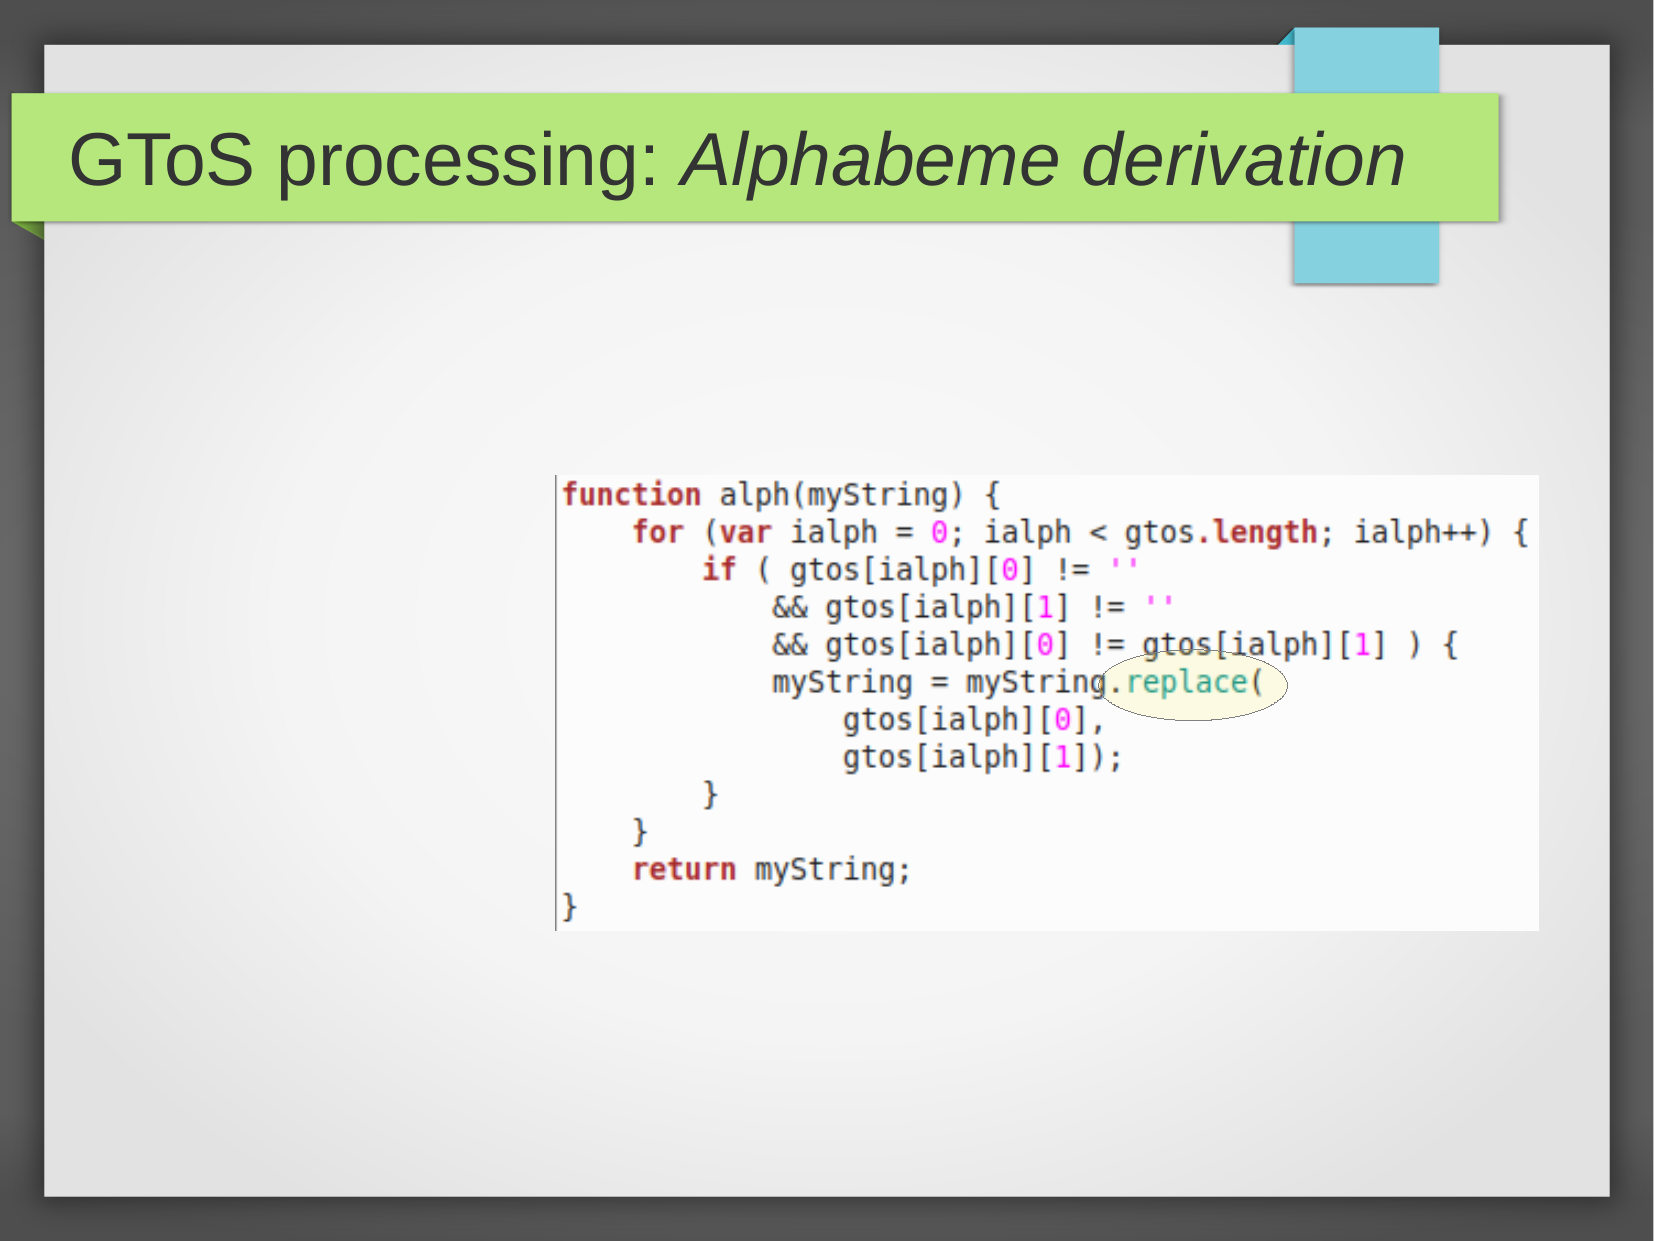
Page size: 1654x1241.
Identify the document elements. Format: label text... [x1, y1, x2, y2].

text_box [1098, 649, 1288, 721]
picture [0, 0, 1654, 1241]
title GToS processing: Alphabeme derivation [68, 75, 1510, 244]
